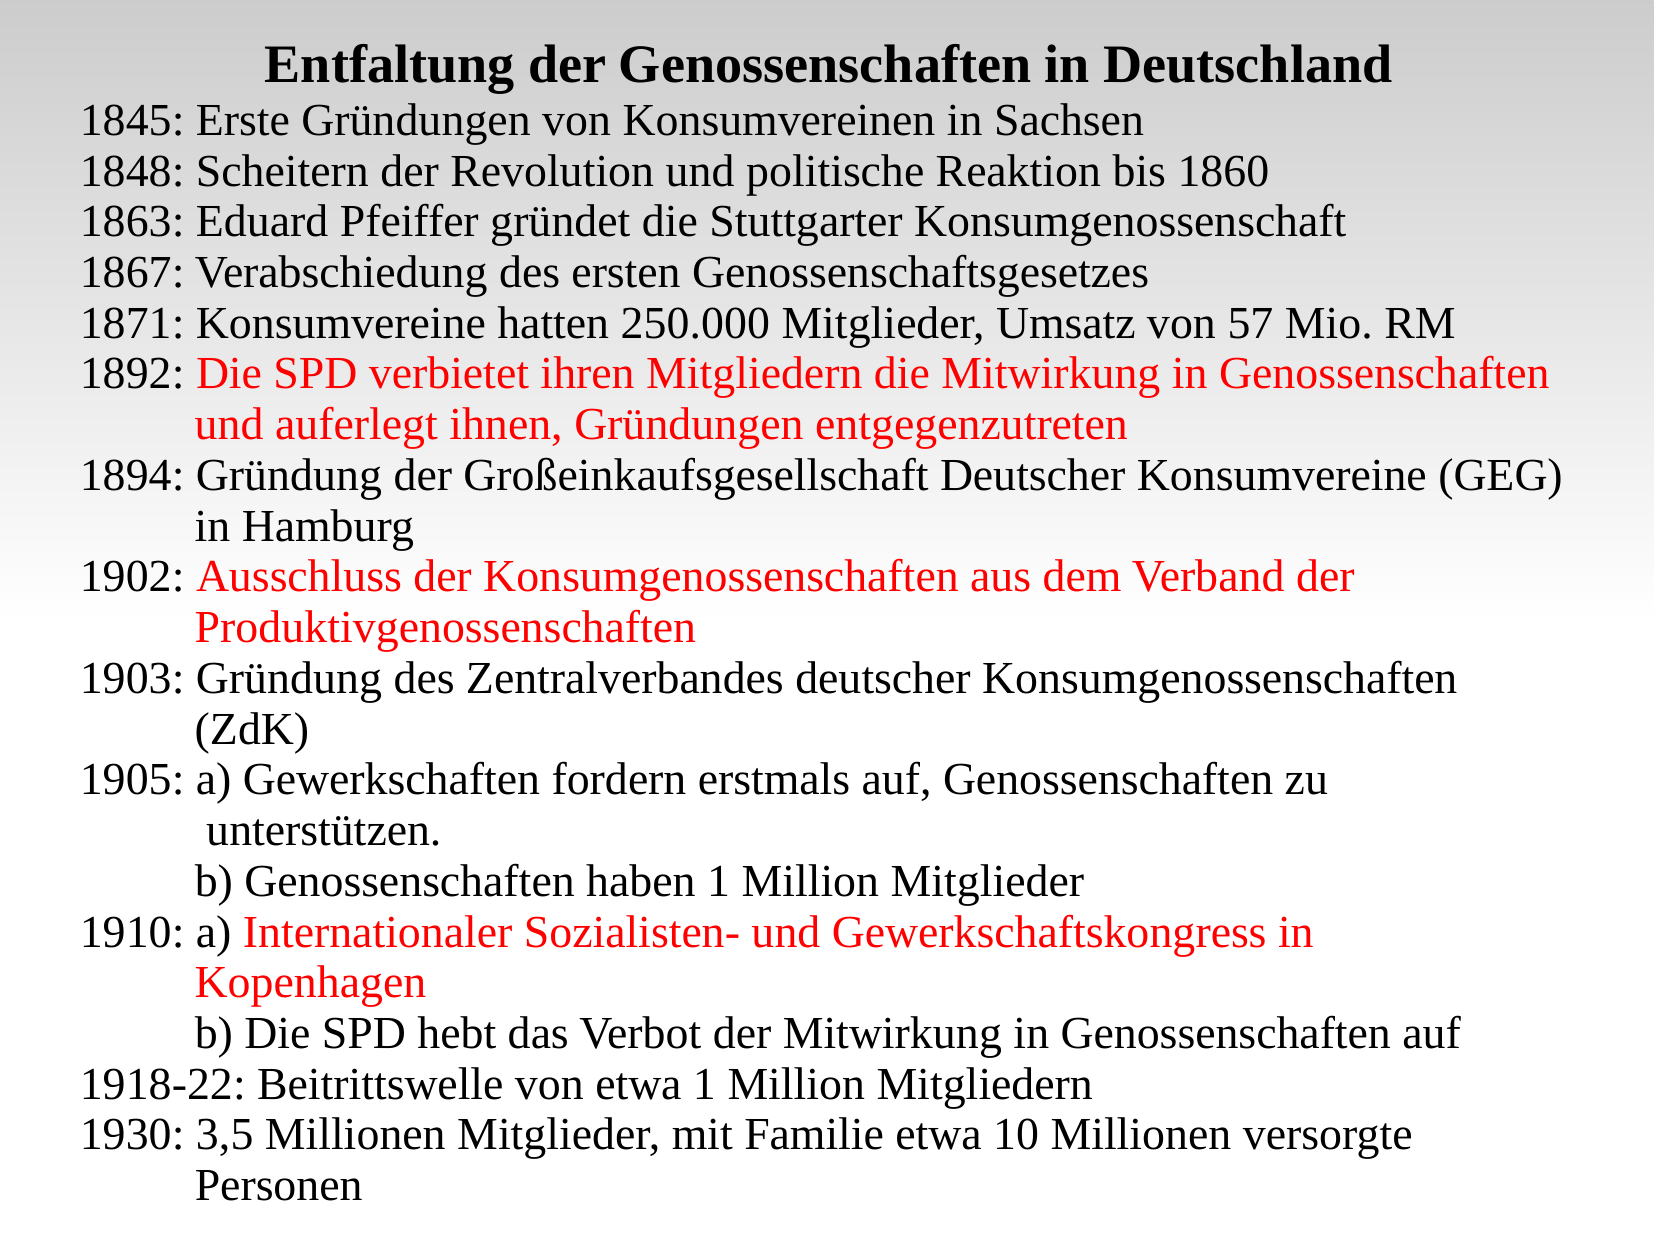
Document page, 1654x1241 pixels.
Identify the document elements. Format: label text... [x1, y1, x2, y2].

text_box Entfaltung der Genossenschaften in Deutschland 1845: Erste Gründungen von Konsumvereinen in Sachsen 1848: Scheitern der Revolution und politische Reaktion bis 1860 1863: Eduard Pfeiffer gründet die Stuttgarter Konsumgenossenschaft 1867: Verabschiedung des ersten Genossenschaftsgesetzes 1871: Konsumvereine hatten 250.000 Mitglieder, Umsatz von 57 Mio. RM 1892: Die SPD verbietet ihren Mitgliedern die Mitwirkung in Genossenschaften und auferlegt ihnen, Gründungen entgegenzutreten 1894: Gründung der Großeinkaufsgesellschaft Deutscher Konsumvereine (GEG) in Hamburg 1902: Ausschluss der Konsumgenossenschaften aus dem Verband der Produktivgenossenschaften 1903: Gründung des Zentralverbandes deutscher Konsumgenossenschaften (ZdK) 1905: a) Gewerkschaften fordern erstmals auf, Genossenschaften zu unterstützen. b) Genossenschaften haben 1 Million Mitglieder 1910: a) Internationaler Sozialisten- und Gewerkschaftskongress in Kopenhagen b) Die SPD hebt das Verbot der Mitwirkung in Genossenschaften auf 1918-22: Beitrittswelle von etwa 1 Million Mitgliedern 1930: 3,5 Millionen Mitglieder, mit Familie etwa 10 Millionen versorgte Personen [64, 27, 1595, 1219]
